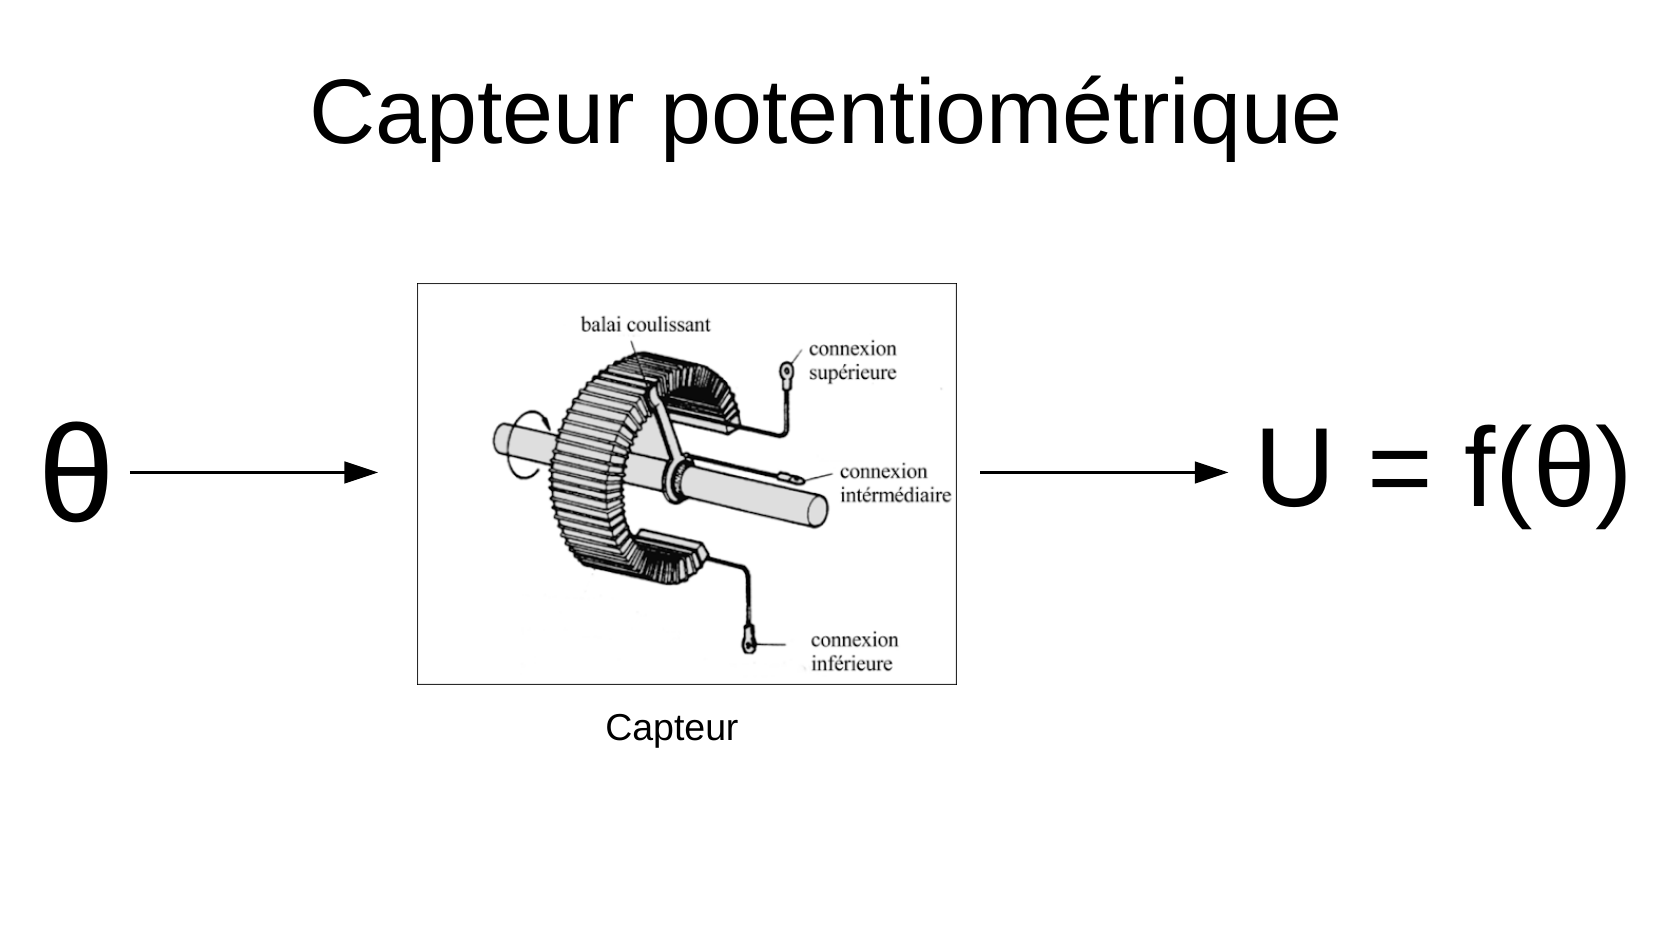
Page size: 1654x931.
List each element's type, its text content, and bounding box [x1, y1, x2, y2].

picture [417, 283, 957, 685]
text_box θ [23, 389, 390, 559]
text_box U = f(θ) [1240, 397, 1654, 931]
title Capteur potentiométrique [82, 33, 1571, 189]
text_box Capteur [590, 699, 1099, 756]
